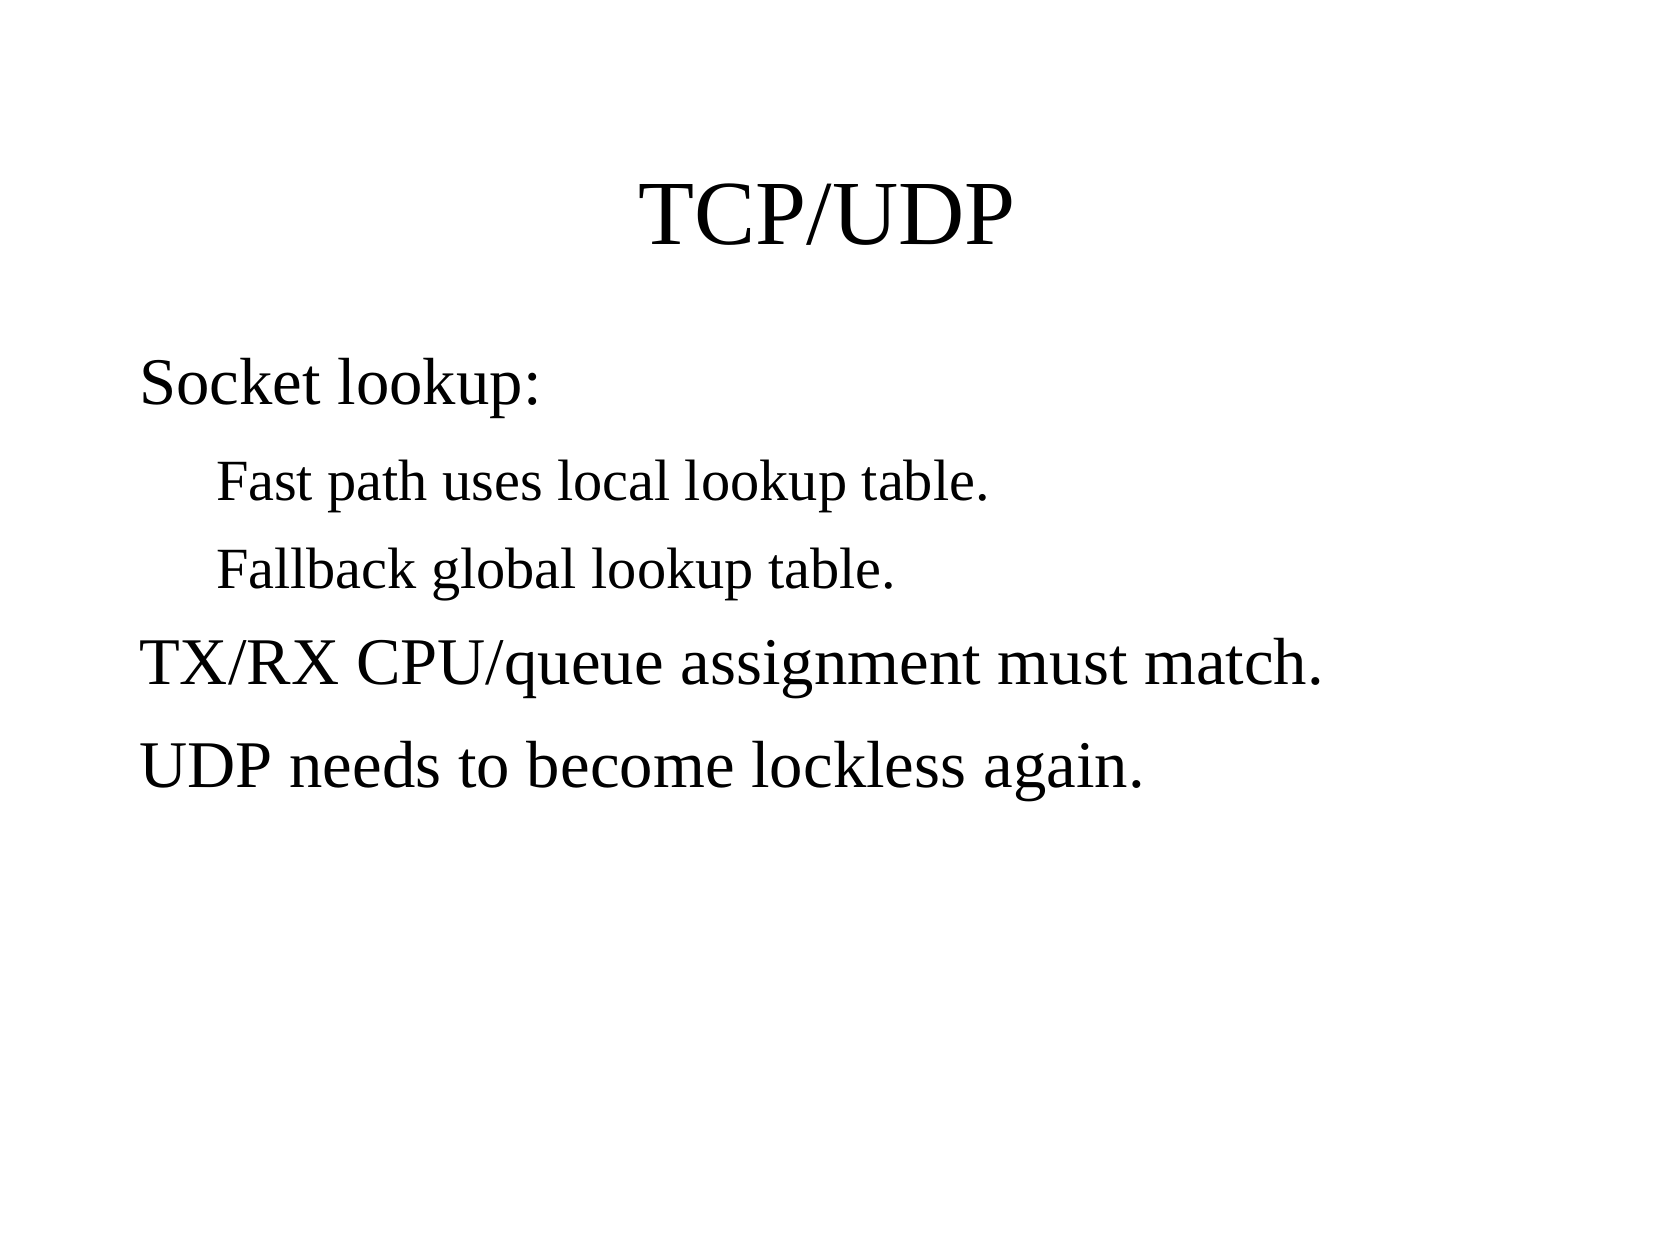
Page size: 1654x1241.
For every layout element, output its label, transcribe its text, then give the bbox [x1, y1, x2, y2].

list Socket lookup: Fast path uses local lookup table. Fallback global lookup table. TX/RX CPU/queue assignment must match. UDP needs to become lockless again. [121, 344, 1534, 1127]
title TCP/UDP [121, 110, 1534, 318]
